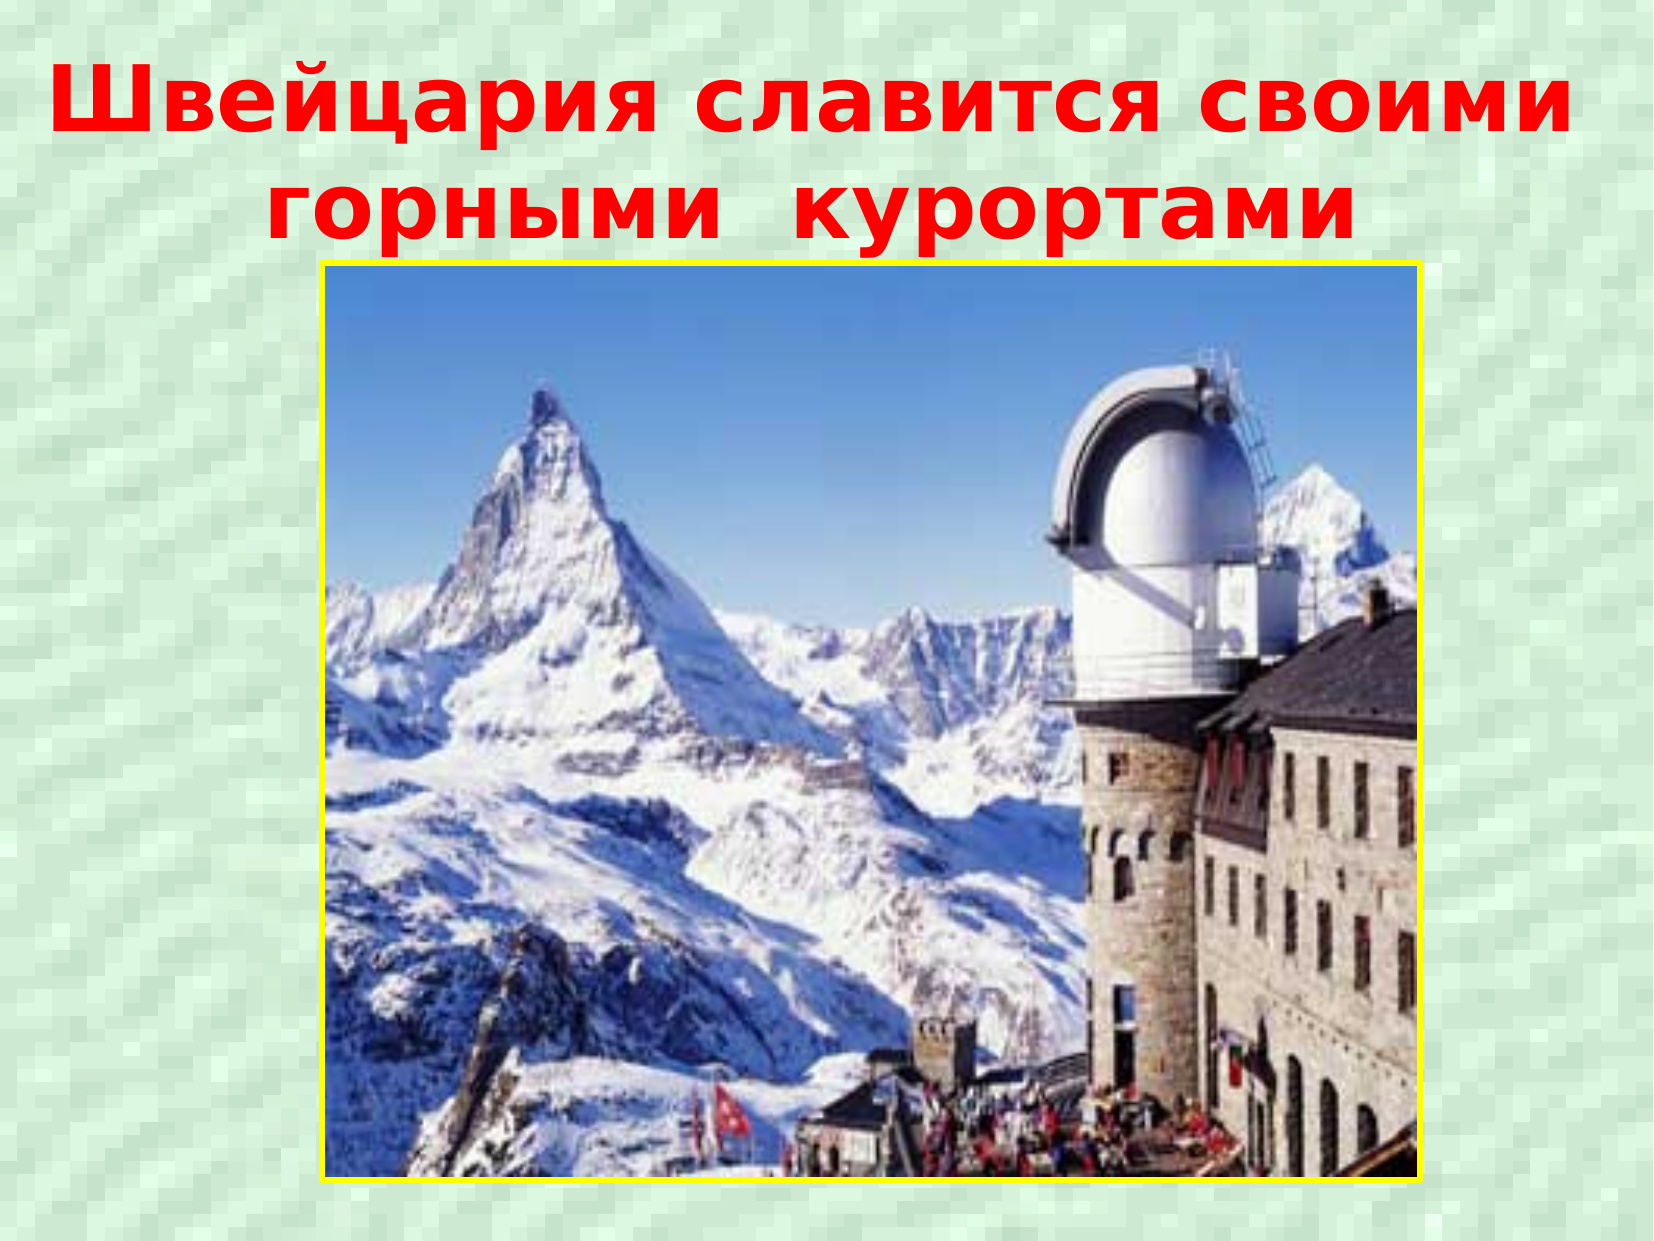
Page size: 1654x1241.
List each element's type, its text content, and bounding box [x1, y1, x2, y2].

title Швейцария славится своими горными курортами [0, 45, 1625, 261]
picture [324, 265, 1418, 1178]
picture [0, 0, 1654, 1241]
